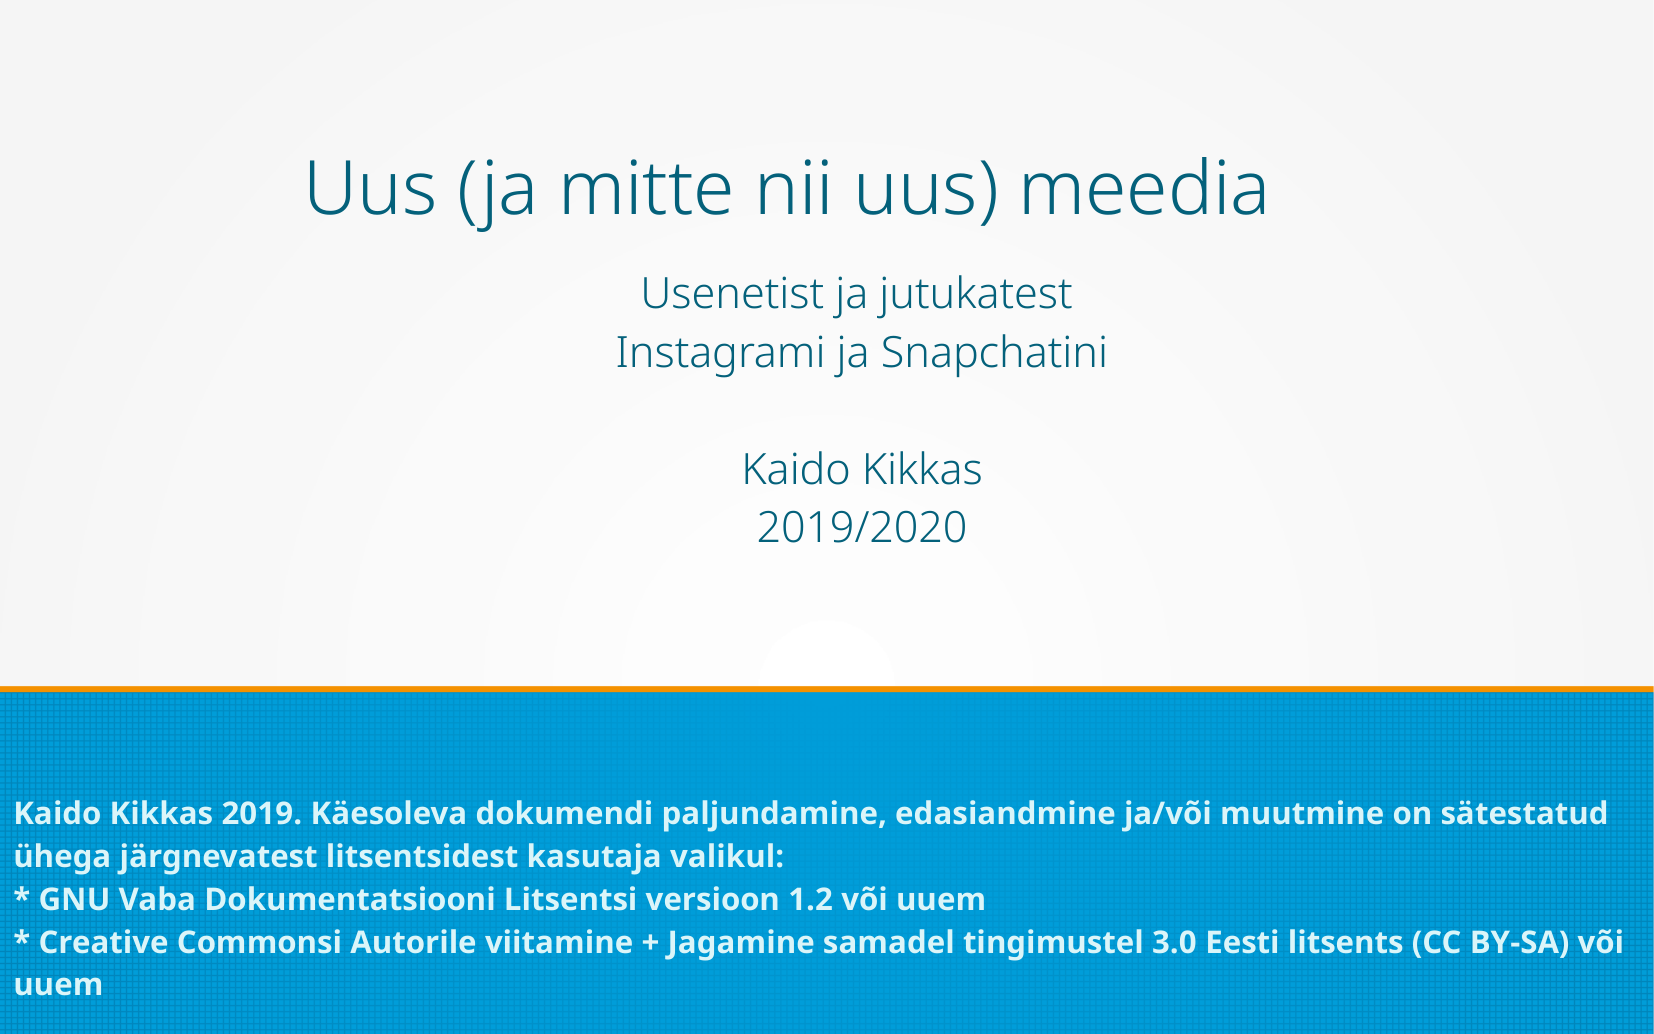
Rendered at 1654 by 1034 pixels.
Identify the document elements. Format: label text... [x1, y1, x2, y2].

title Uus (ja mitte nii uus) meedia [75, 37, 1501, 237]
subtitle Kaido Kikkas 2019. Käesoleva dokumendi paljundamine, edasiandmine ja/või muutmine on sätestatud ühega järgnevatest litsentsidest kasutaja valikul: * GNU Vaba Dokumentatsiooni Litsentsi versioon 1.2 või uuem * Creative Commonsi Autorile viitamine + Jagamine samadel tingimustel 3.0 Eesti litsents (CC BY-SA) või uuem [13, 791, 1630, 1004]
title Usenetist ja jutukatest Instagrami ja Snapchatini Kaido Kikkas 2019/2020 [342, 259, 1382, 556]
picture [0, 0, 1654, 692]
